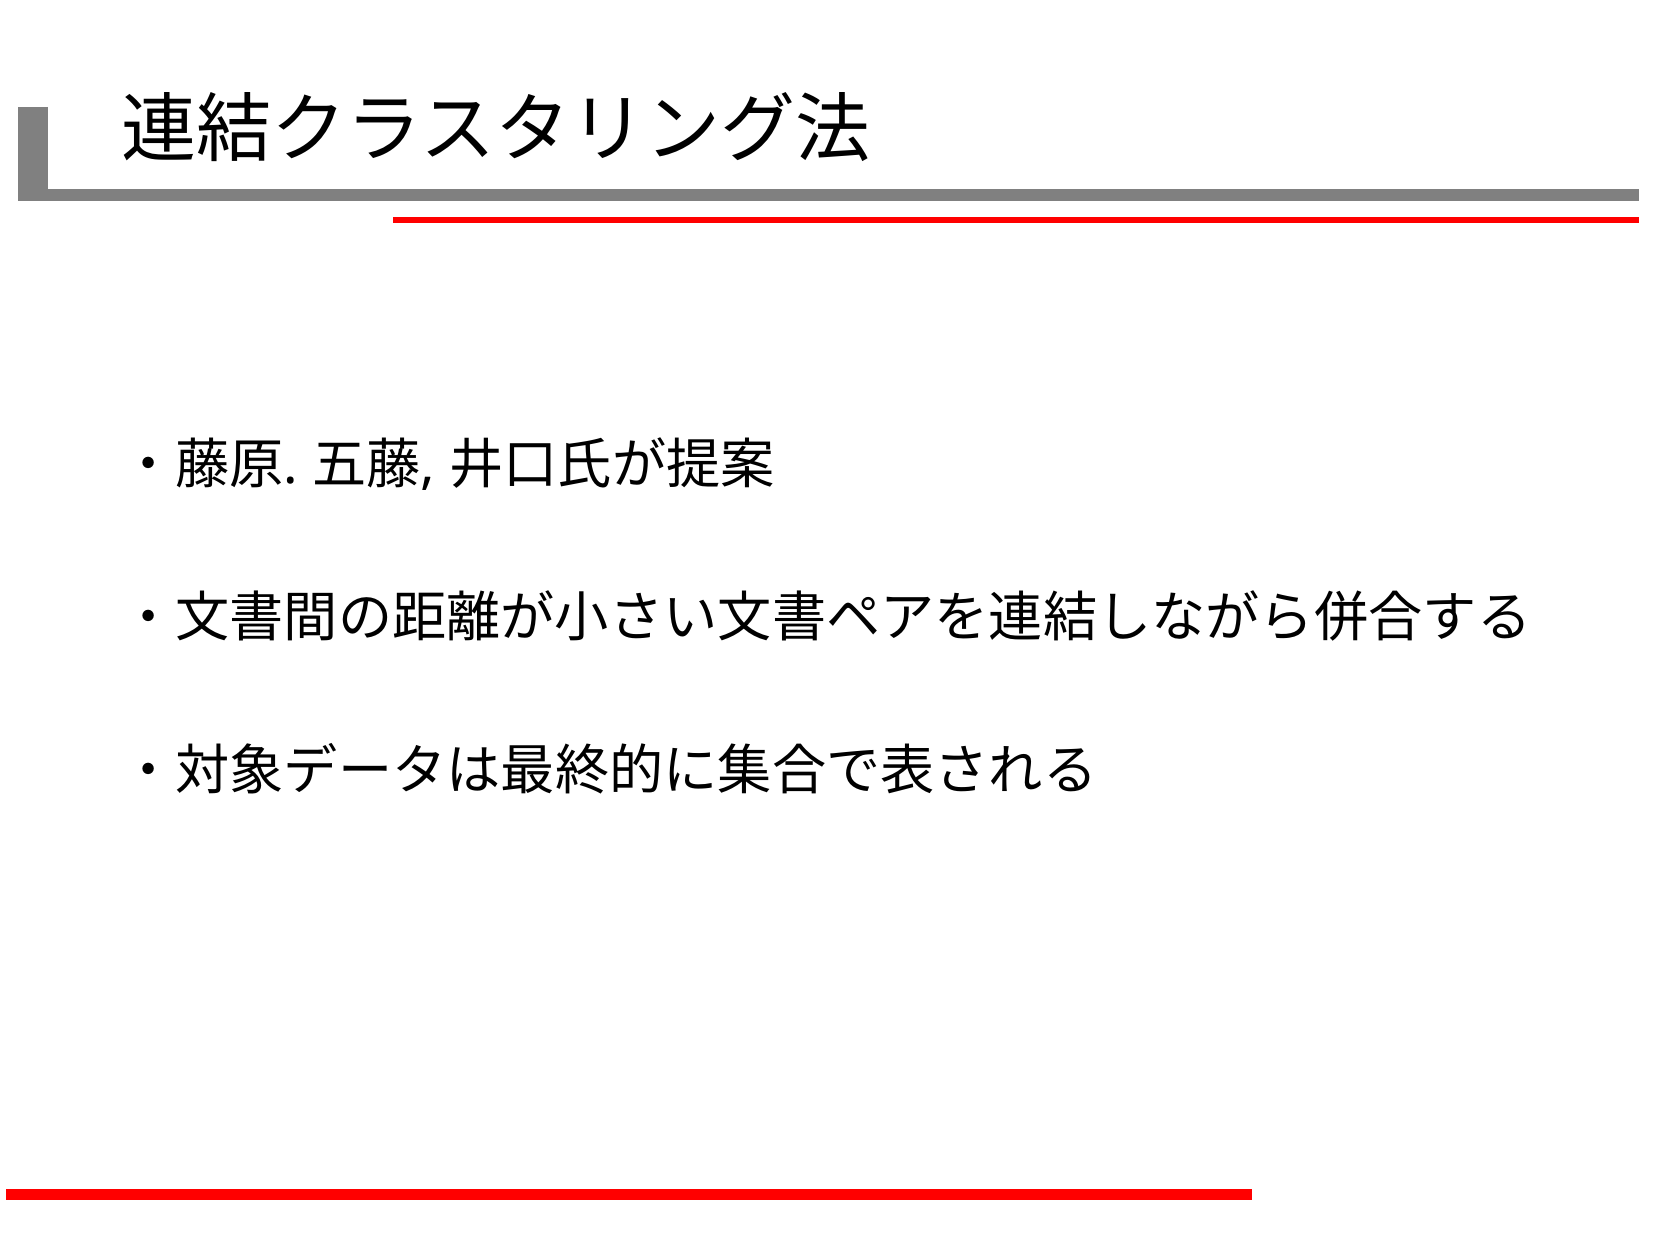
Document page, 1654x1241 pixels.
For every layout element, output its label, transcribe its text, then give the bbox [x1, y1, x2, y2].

text_box ・藤原. 五藤, 井口氏が提案 ・文書間の距離が小さい文書ペアを連結しながら併合する ・対象データは最終的に集合で表される [88, 413, 1654, 720]
title 連結クラスタリング法 [121, 18, 1534, 226]
